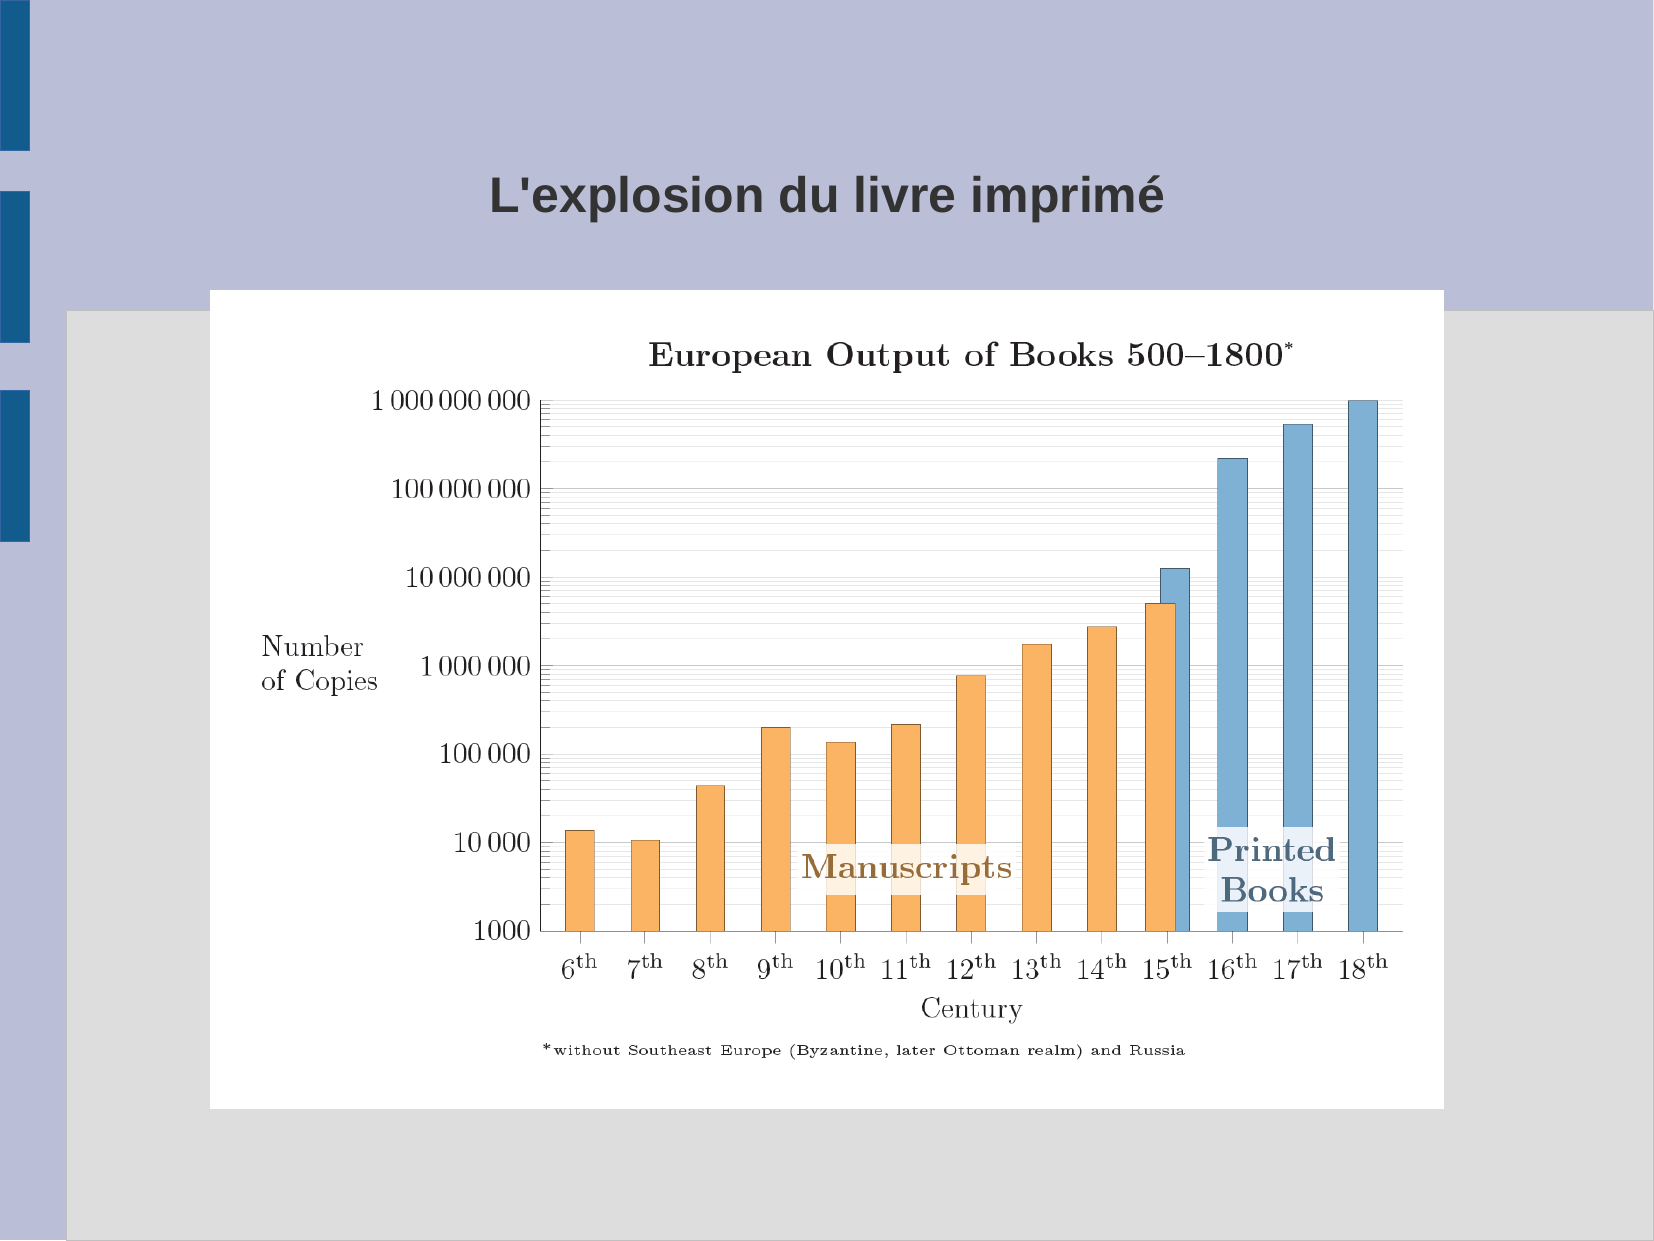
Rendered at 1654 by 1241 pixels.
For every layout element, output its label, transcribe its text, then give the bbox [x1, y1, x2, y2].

picture [210, 290, 1444, 1109]
title L'explosion du livre imprimé [121, 91, 1534, 299]
